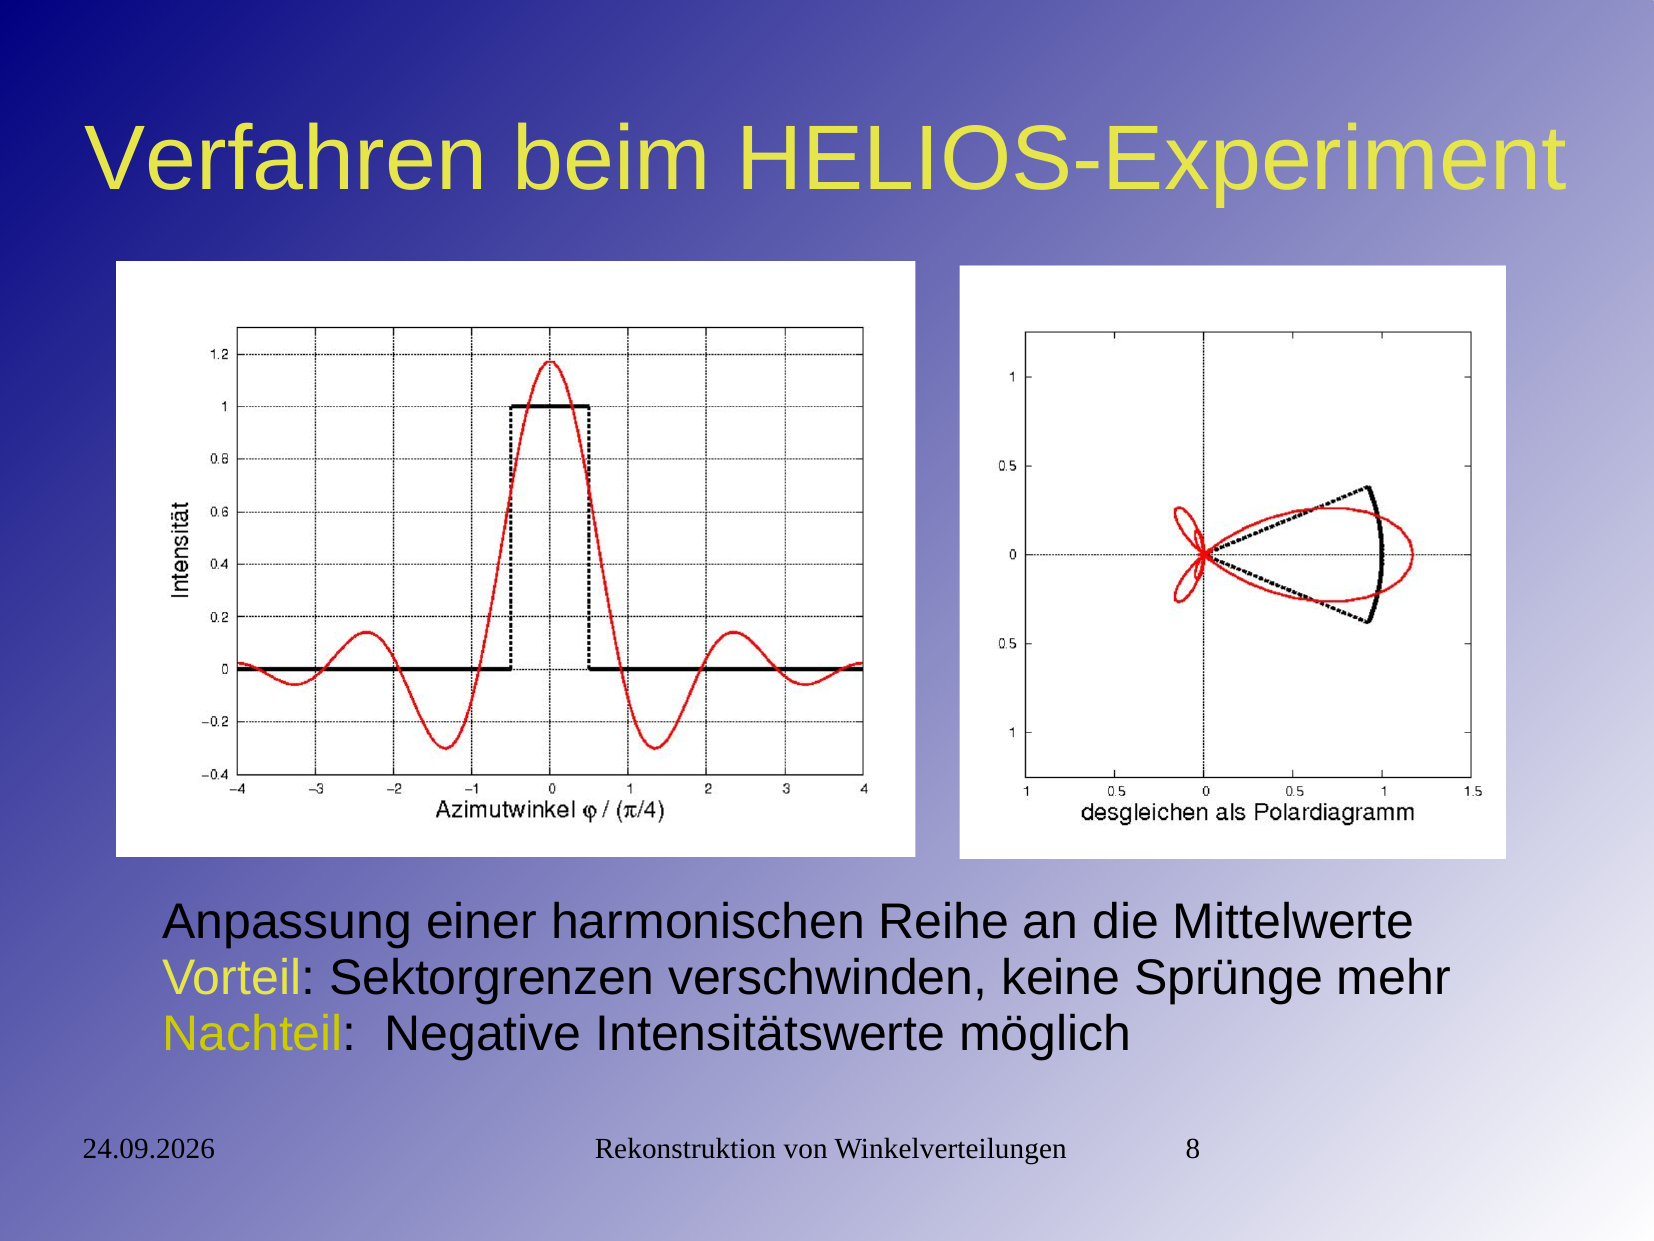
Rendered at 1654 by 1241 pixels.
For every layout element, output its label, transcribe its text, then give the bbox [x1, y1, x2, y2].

text_box Anpassung einer harmonischen Reihe an die Mittelwerte Vorteil: Sektorgrenzen verschwinden, keine Sprünge mehr Nachteil: Negative Intensitätswerte möglich [147, 885, 1477, 1068]
text_box <Nummer> [1185, 1129, 1571, 1216]
picture [115, 261, 916, 857]
title Verfahren beim HELIOS-Experiment [82, 56, 1571, 250]
text_box Rekonstruktion von Winkelverteilungen [565, 1129, 1090, 1216]
text_box 26.06.2021 [82, 1129, 468, 1216]
picture [959, 265, 1506, 859]
